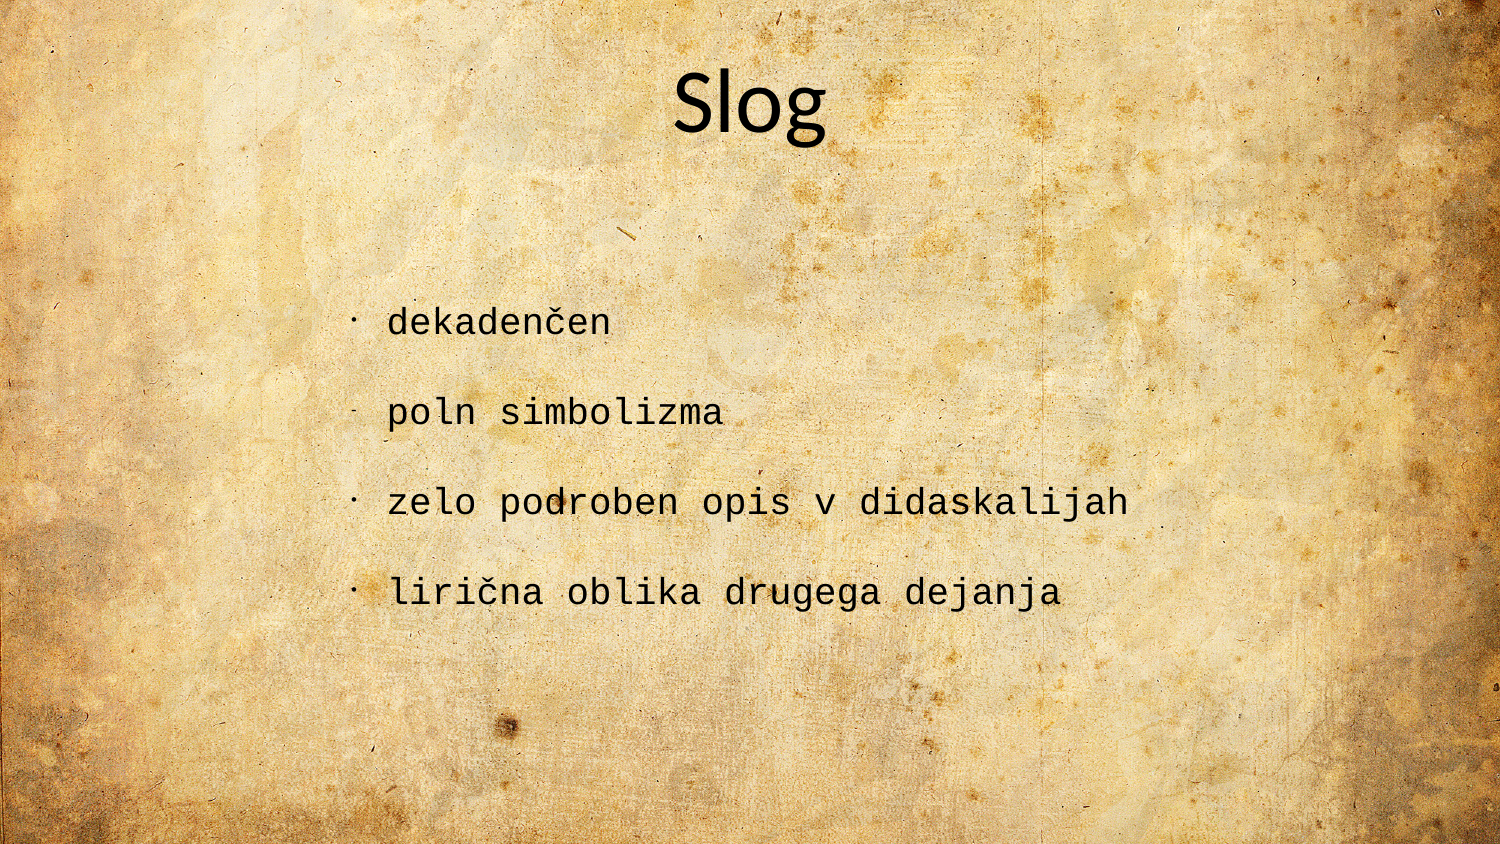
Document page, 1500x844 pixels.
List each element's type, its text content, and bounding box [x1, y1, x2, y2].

text_box dekadenčen poln simbolizma zelo podroben opis v didaskalijah lirična oblika drugega dejanja [336, 244, 1176, 665]
title Slog [75, 33, 1425, 175]
picture [0, 0, 1500, 844]
